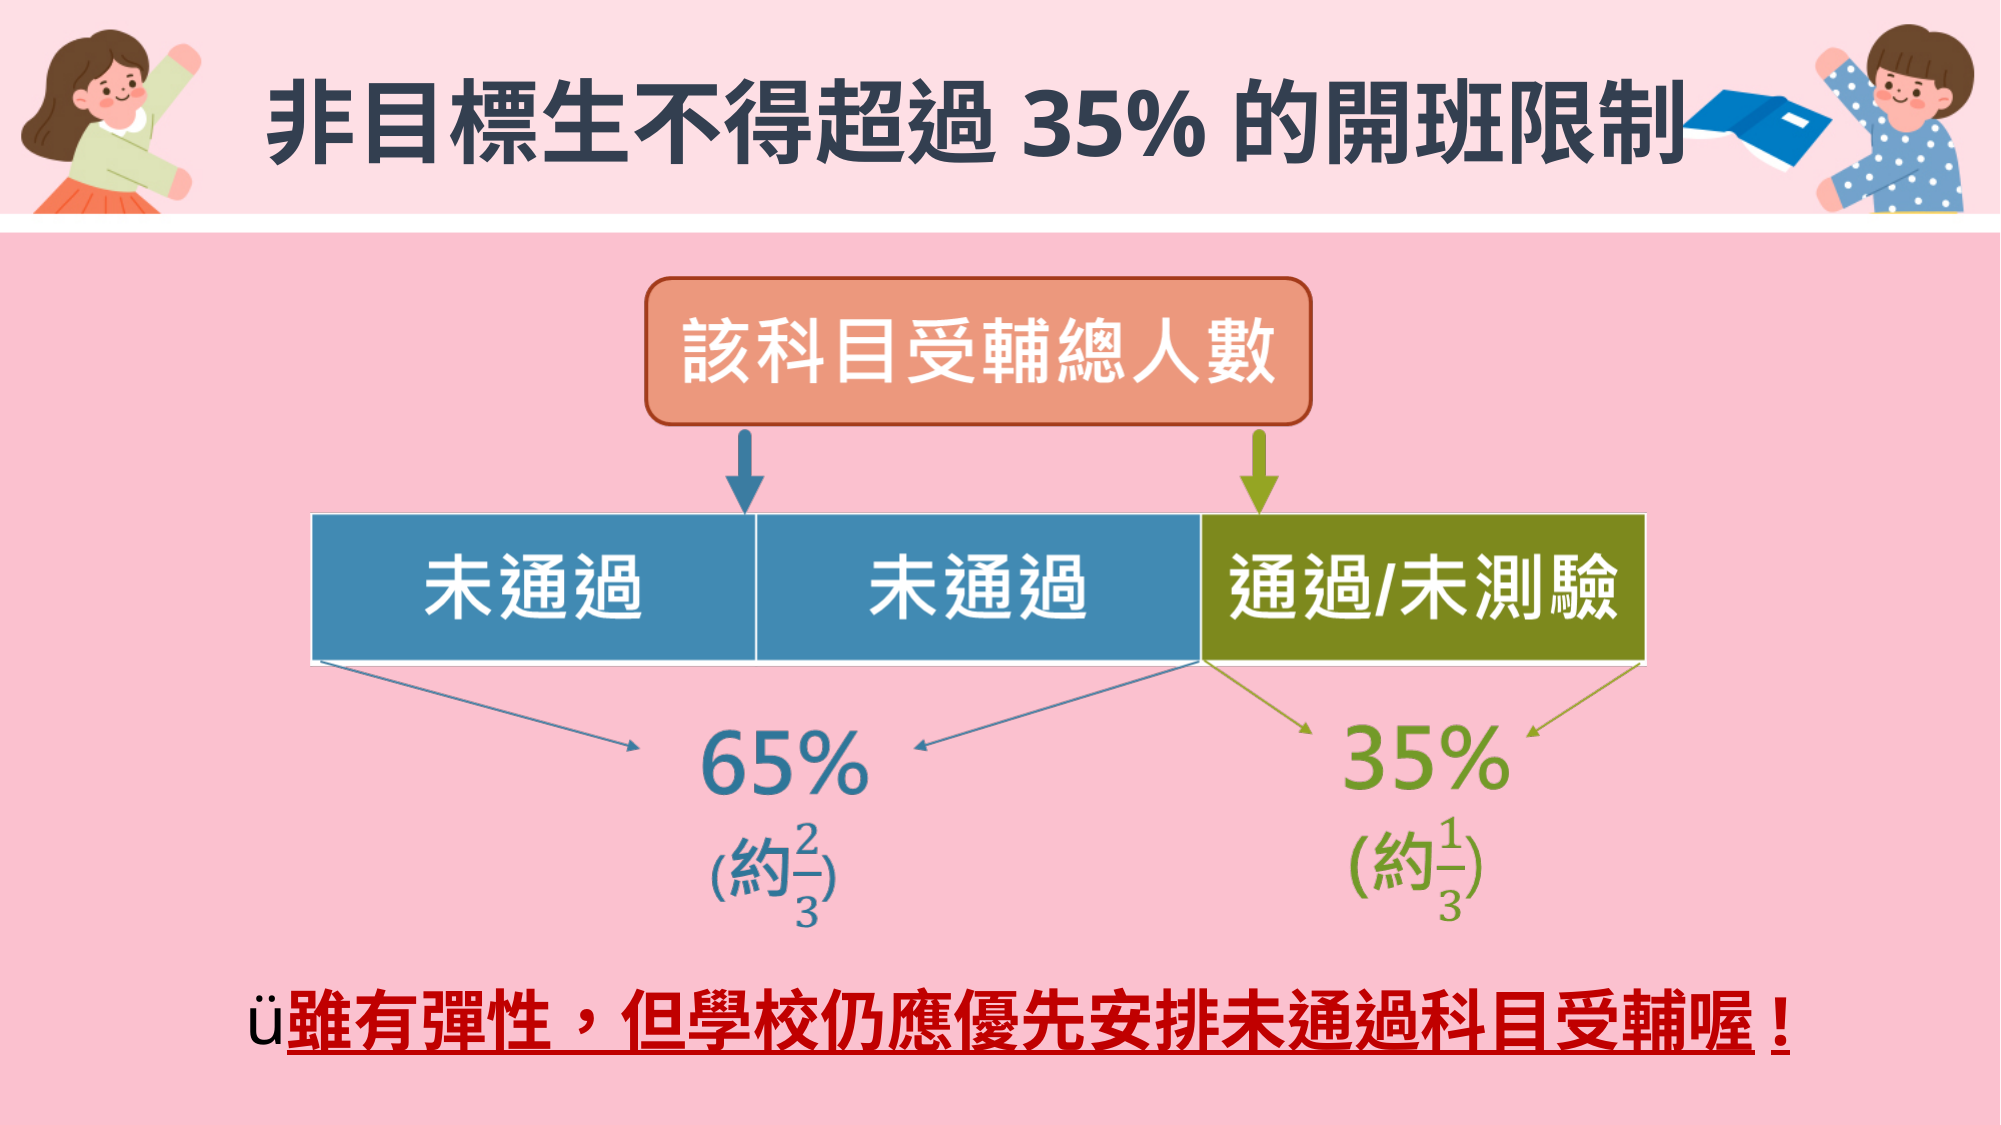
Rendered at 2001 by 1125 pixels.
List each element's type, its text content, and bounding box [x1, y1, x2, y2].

text_box 雖有彈性，但學校仍應優先安排未通過科目受輔喔! [230, 971, 1905, 1066]
text_box 非目標生不得超過35%的開班限制 [250, 58, 1705, 183]
picture [310, 276, 1650, 948]
